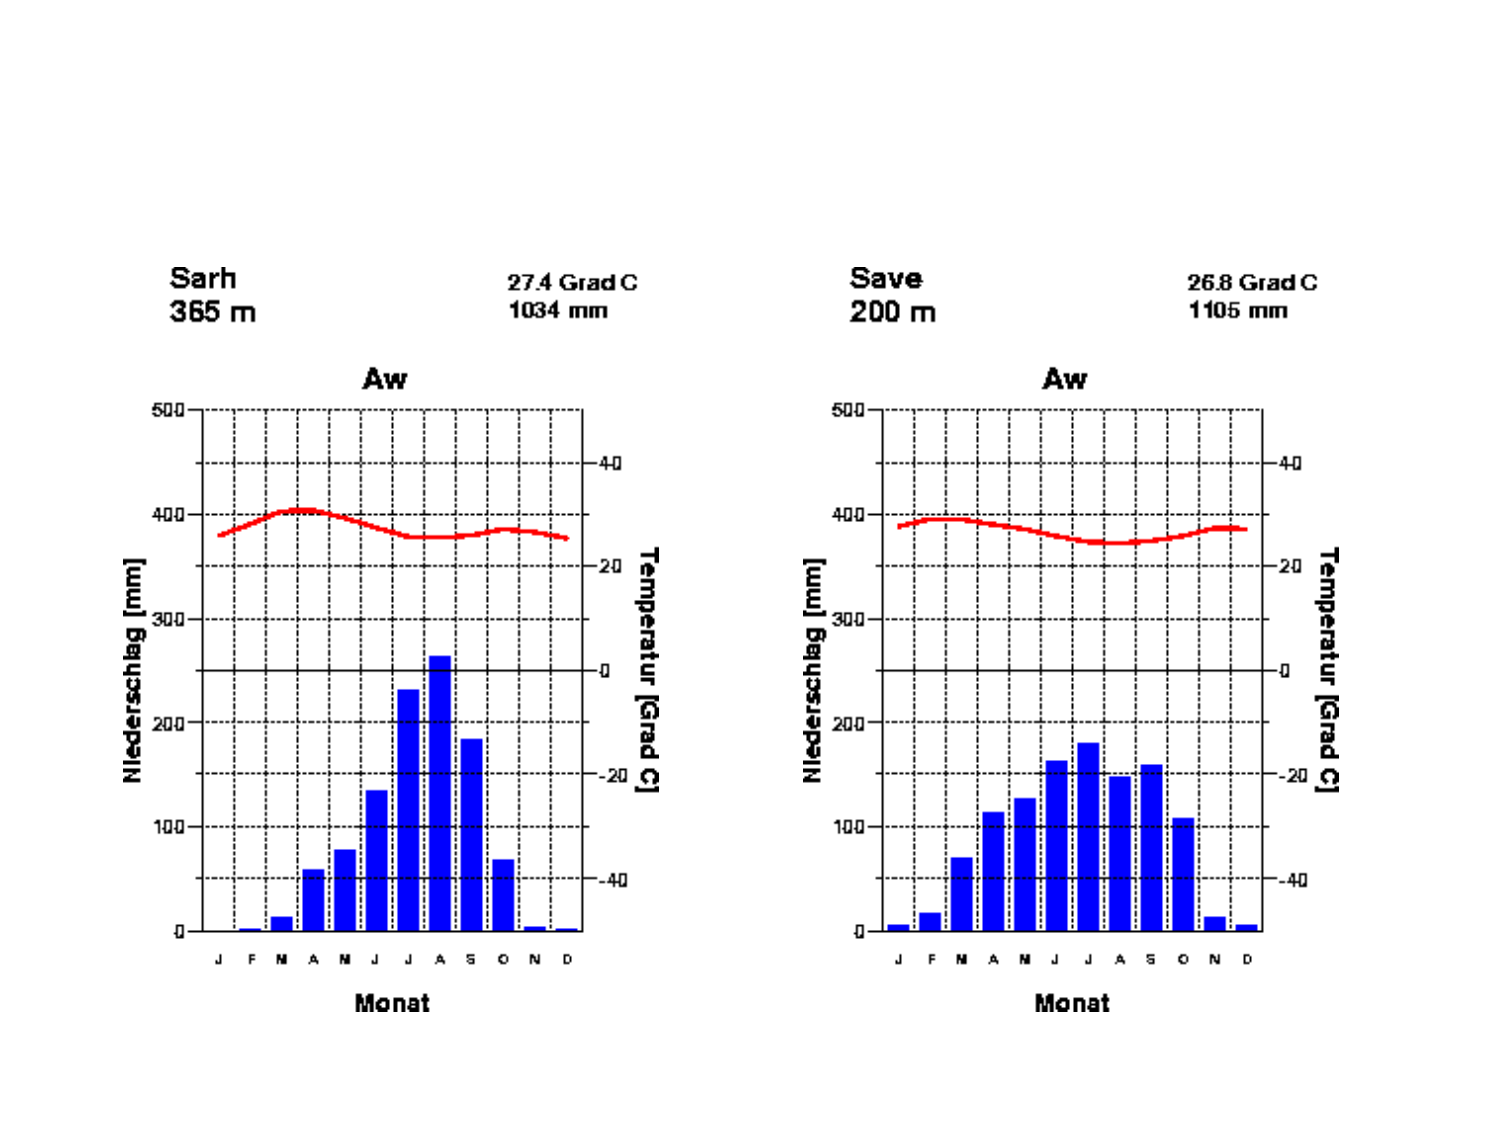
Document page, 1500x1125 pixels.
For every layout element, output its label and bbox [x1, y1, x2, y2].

picture [123, 267, 659, 1012]
picture [803, 267, 1339, 1012]
